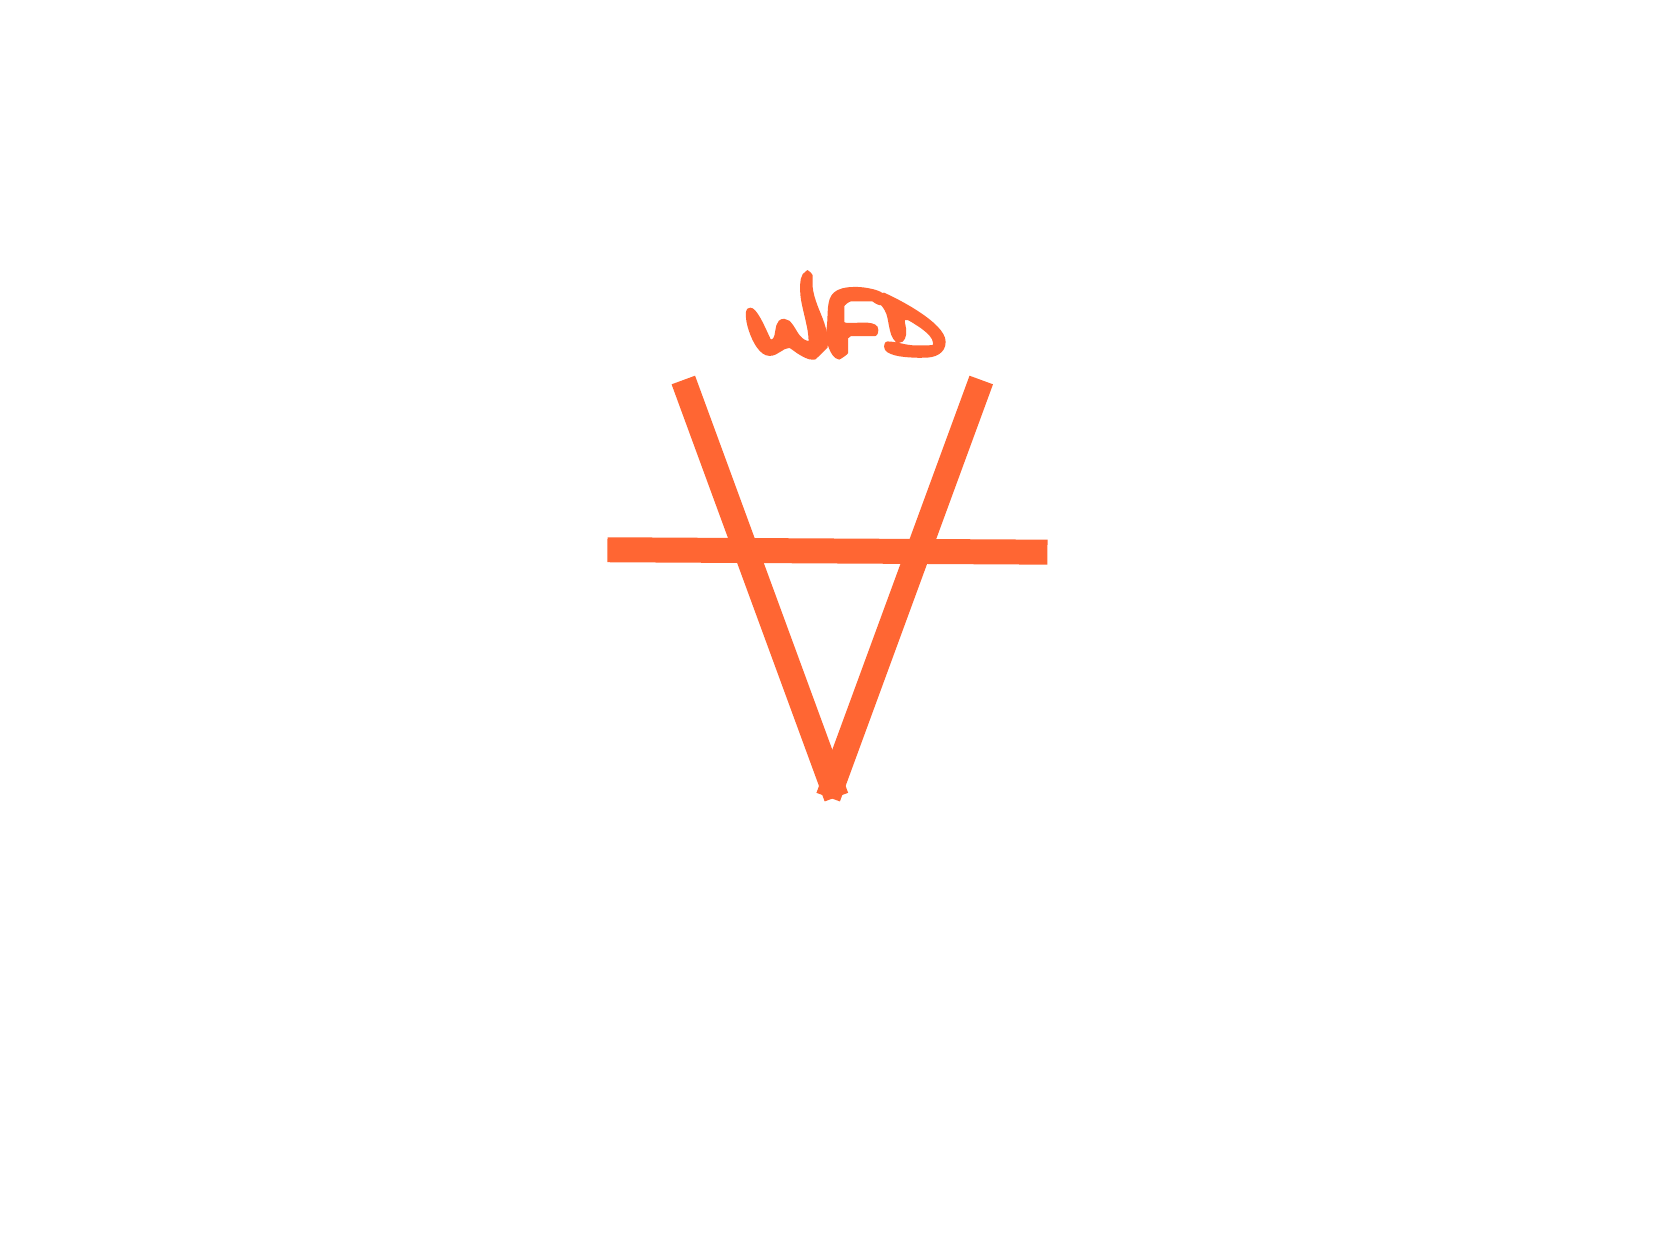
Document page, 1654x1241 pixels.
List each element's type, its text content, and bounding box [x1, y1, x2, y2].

text_box WFD [731, 258, 961, 390]
